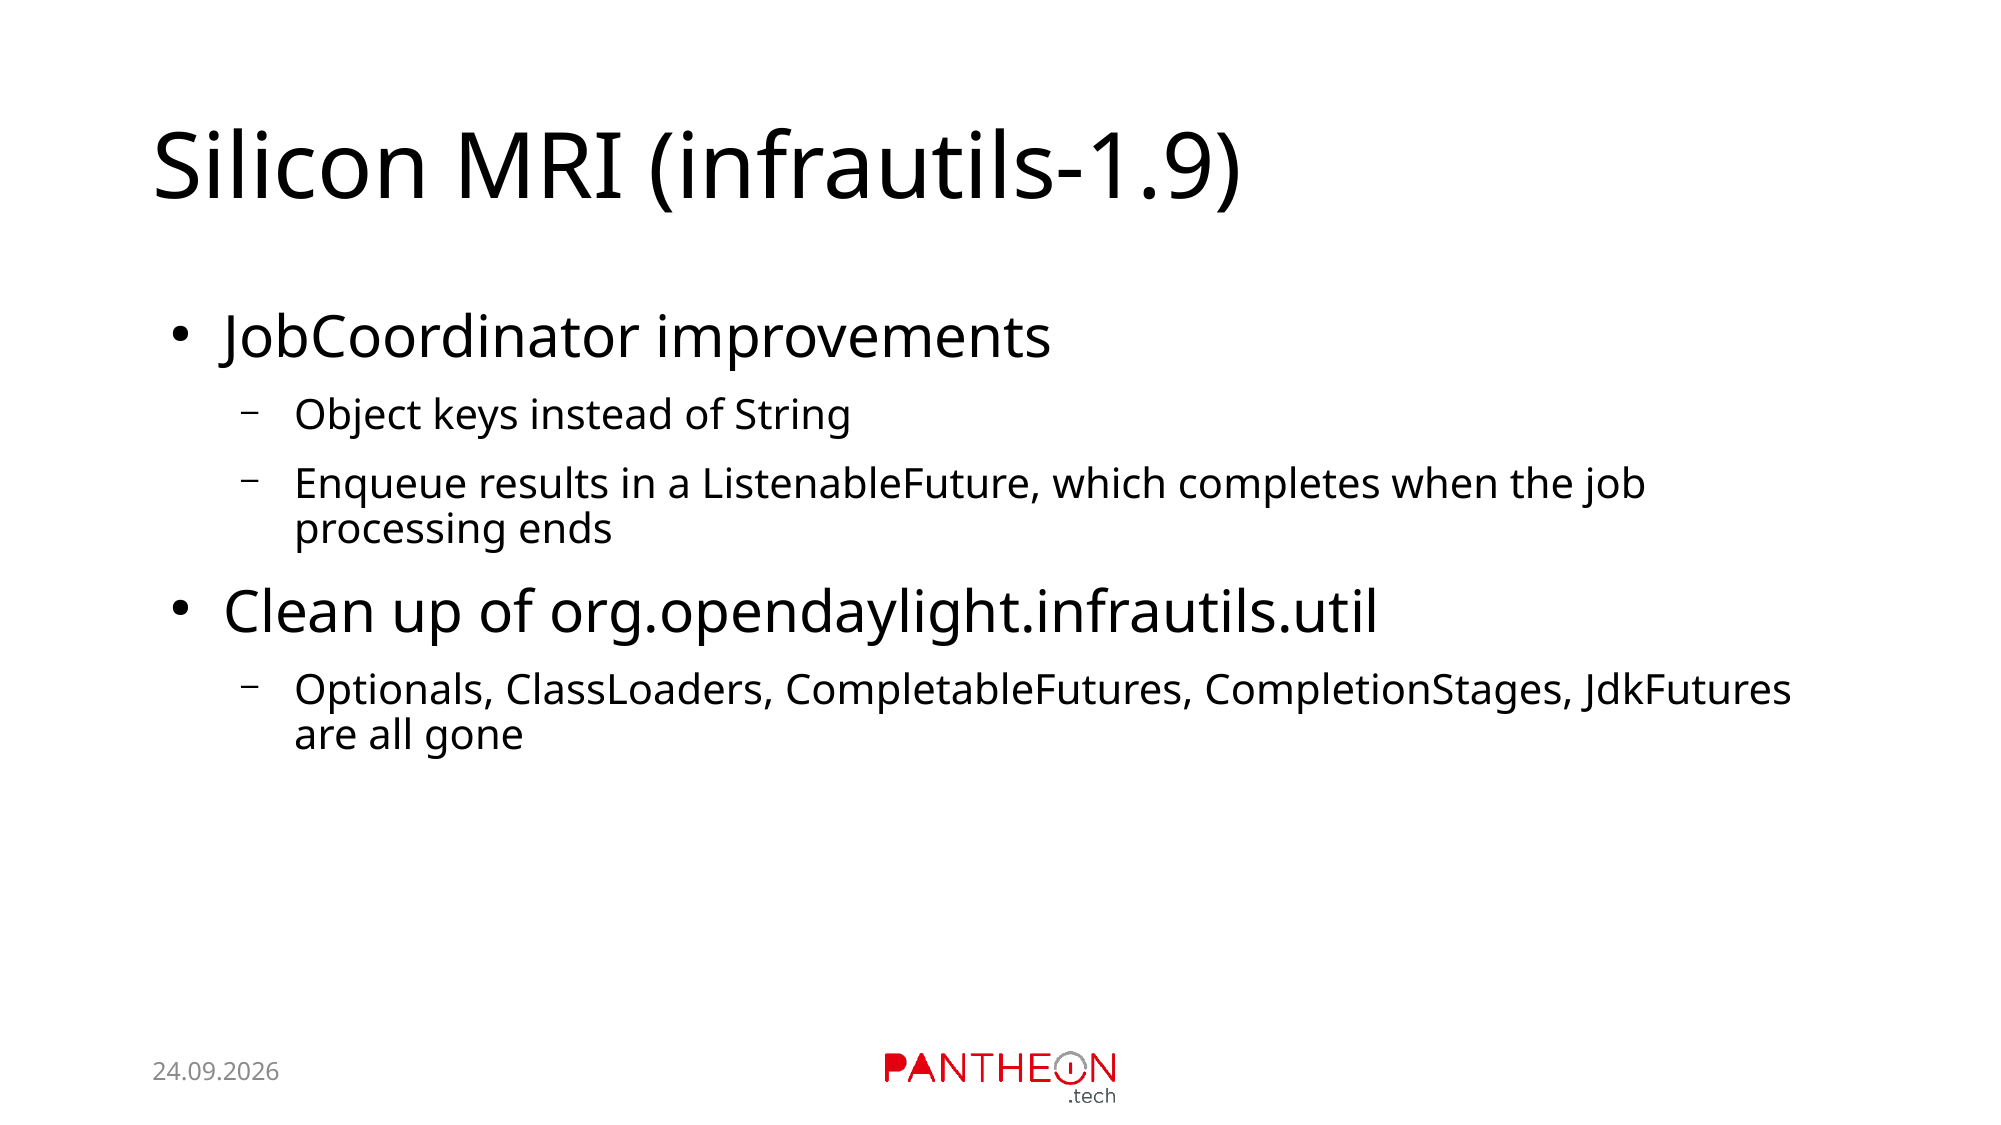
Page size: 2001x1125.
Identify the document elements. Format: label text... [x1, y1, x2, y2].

title Silicon MRI (infrautils-1.9) [137, 59, 1863, 278]
slide_number 15.10.2020 [137, 1042, 588, 1103]
picture [885, 1051, 1115, 1103]
list JobCoordinator improvements Object keys instead of String Enqueue results in a ListenableFuture, which completes when the job processing ends Clean up of org.opendaylight.infrautils.util Optionals, ClassLoaders, CompletableFutures, CompletionStages, JdkFutures are all gone [137, 299, 1863, 1014]
